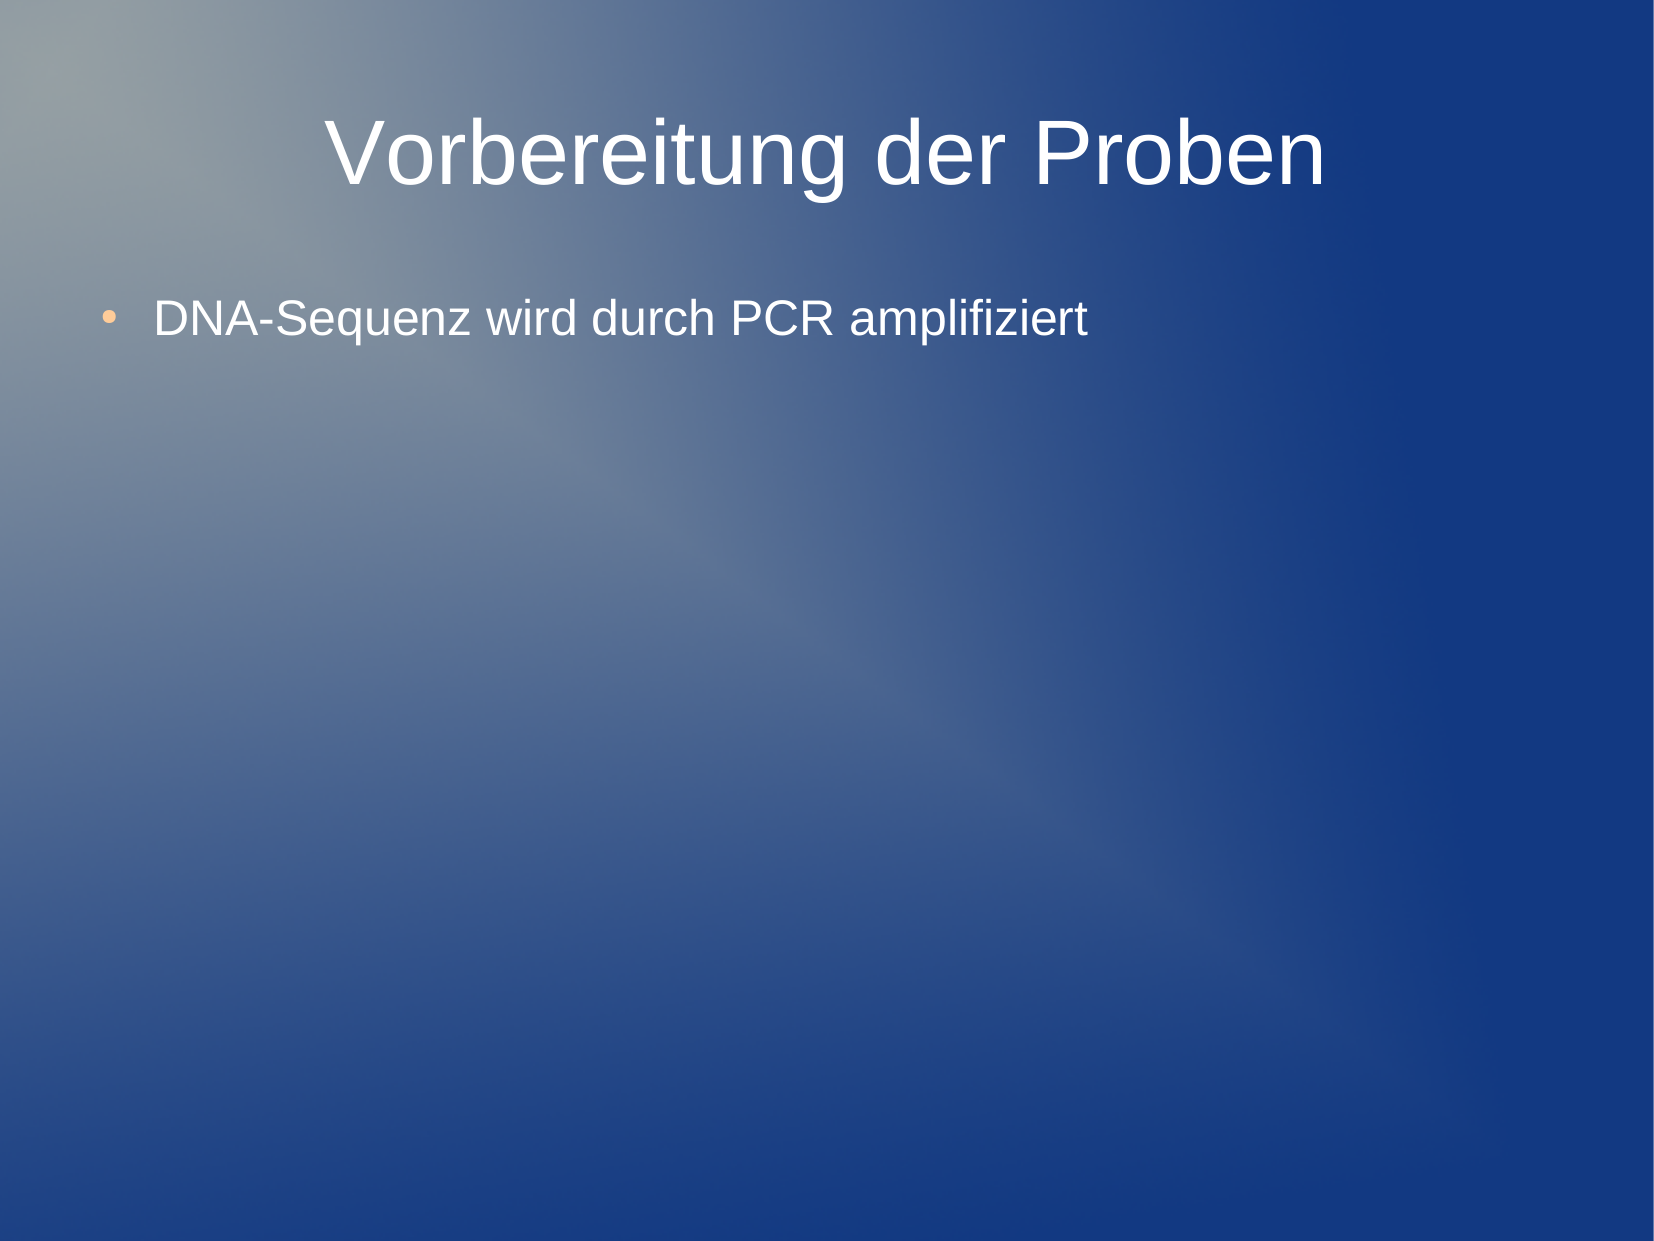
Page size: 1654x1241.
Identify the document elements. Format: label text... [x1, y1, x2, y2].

list DNA-Sequenz wird durch PCR amplifiziert [82, 290, 1571, 1109]
picture [0, 0, 1654, 1241]
title Vorbereitung der Proben [82, 49, 1571, 257]
